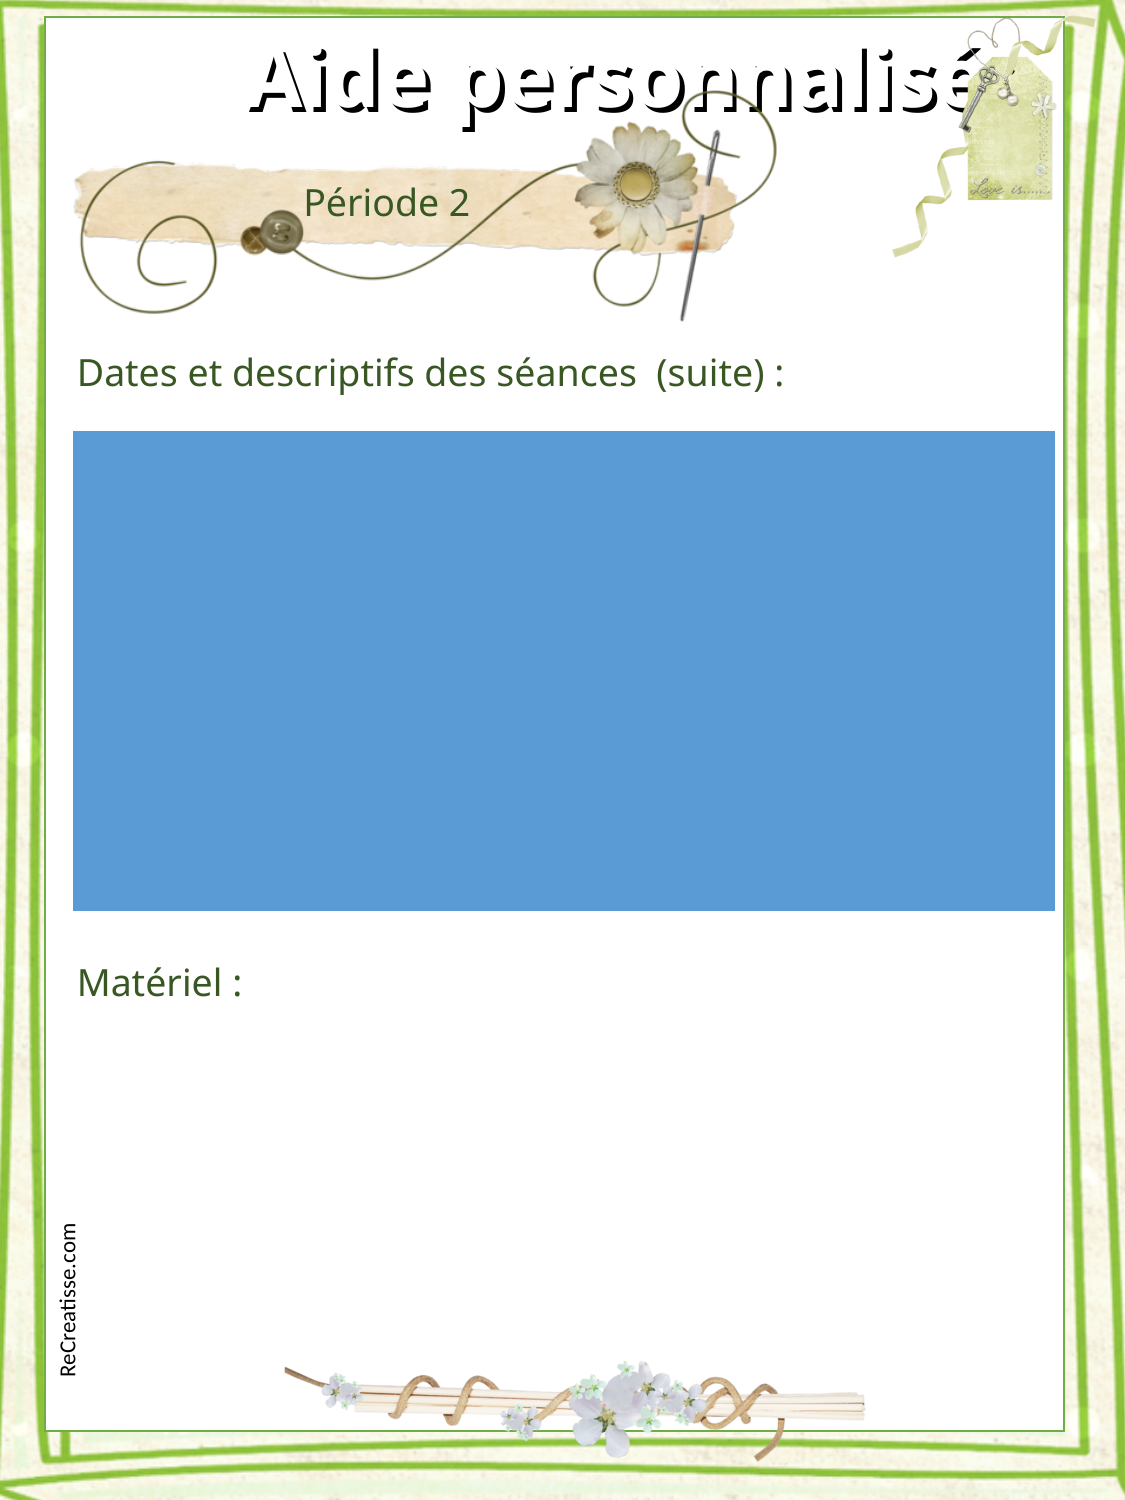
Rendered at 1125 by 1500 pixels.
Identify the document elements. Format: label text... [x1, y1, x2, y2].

table_cell [73, 791, 322, 851]
table_header [73, 431, 322, 491]
text_box Période 2 [288, 171, 486, 231]
table_cell [322, 611, 1055, 671]
table_cell [322, 791, 1055, 851]
table_cell [322, 491, 1055, 551]
table_cell [73, 551, 322, 611]
table_cell [73, 731, 322, 791]
table_cell [73, 491, 322, 551]
picture [0, 0, 1125, 1500]
text_box Aide personnalisée [230, 17, 864, 132]
text_box ReCreatisse.com [45, 1208, 88, 1392]
table_cell [322, 851, 1055, 911]
table_cell [322, 671, 1055, 731]
table_cell [322, 551, 1055, 611]
table_cell [73, 611, 322, 671]
table_cell [322, 731, 1055, 791]
table_cell [73, 671, 322, 731]
text_box [45, 17, 1064, 1431]
table_cell [73, 851, 322, 911]
text_box Dates et descriptifs des séances (suite) : [62, 342, 810, 402]
table_header [322, 431, 1055, 491]
text_box Matériel : [62, 952, 268, 1012]
